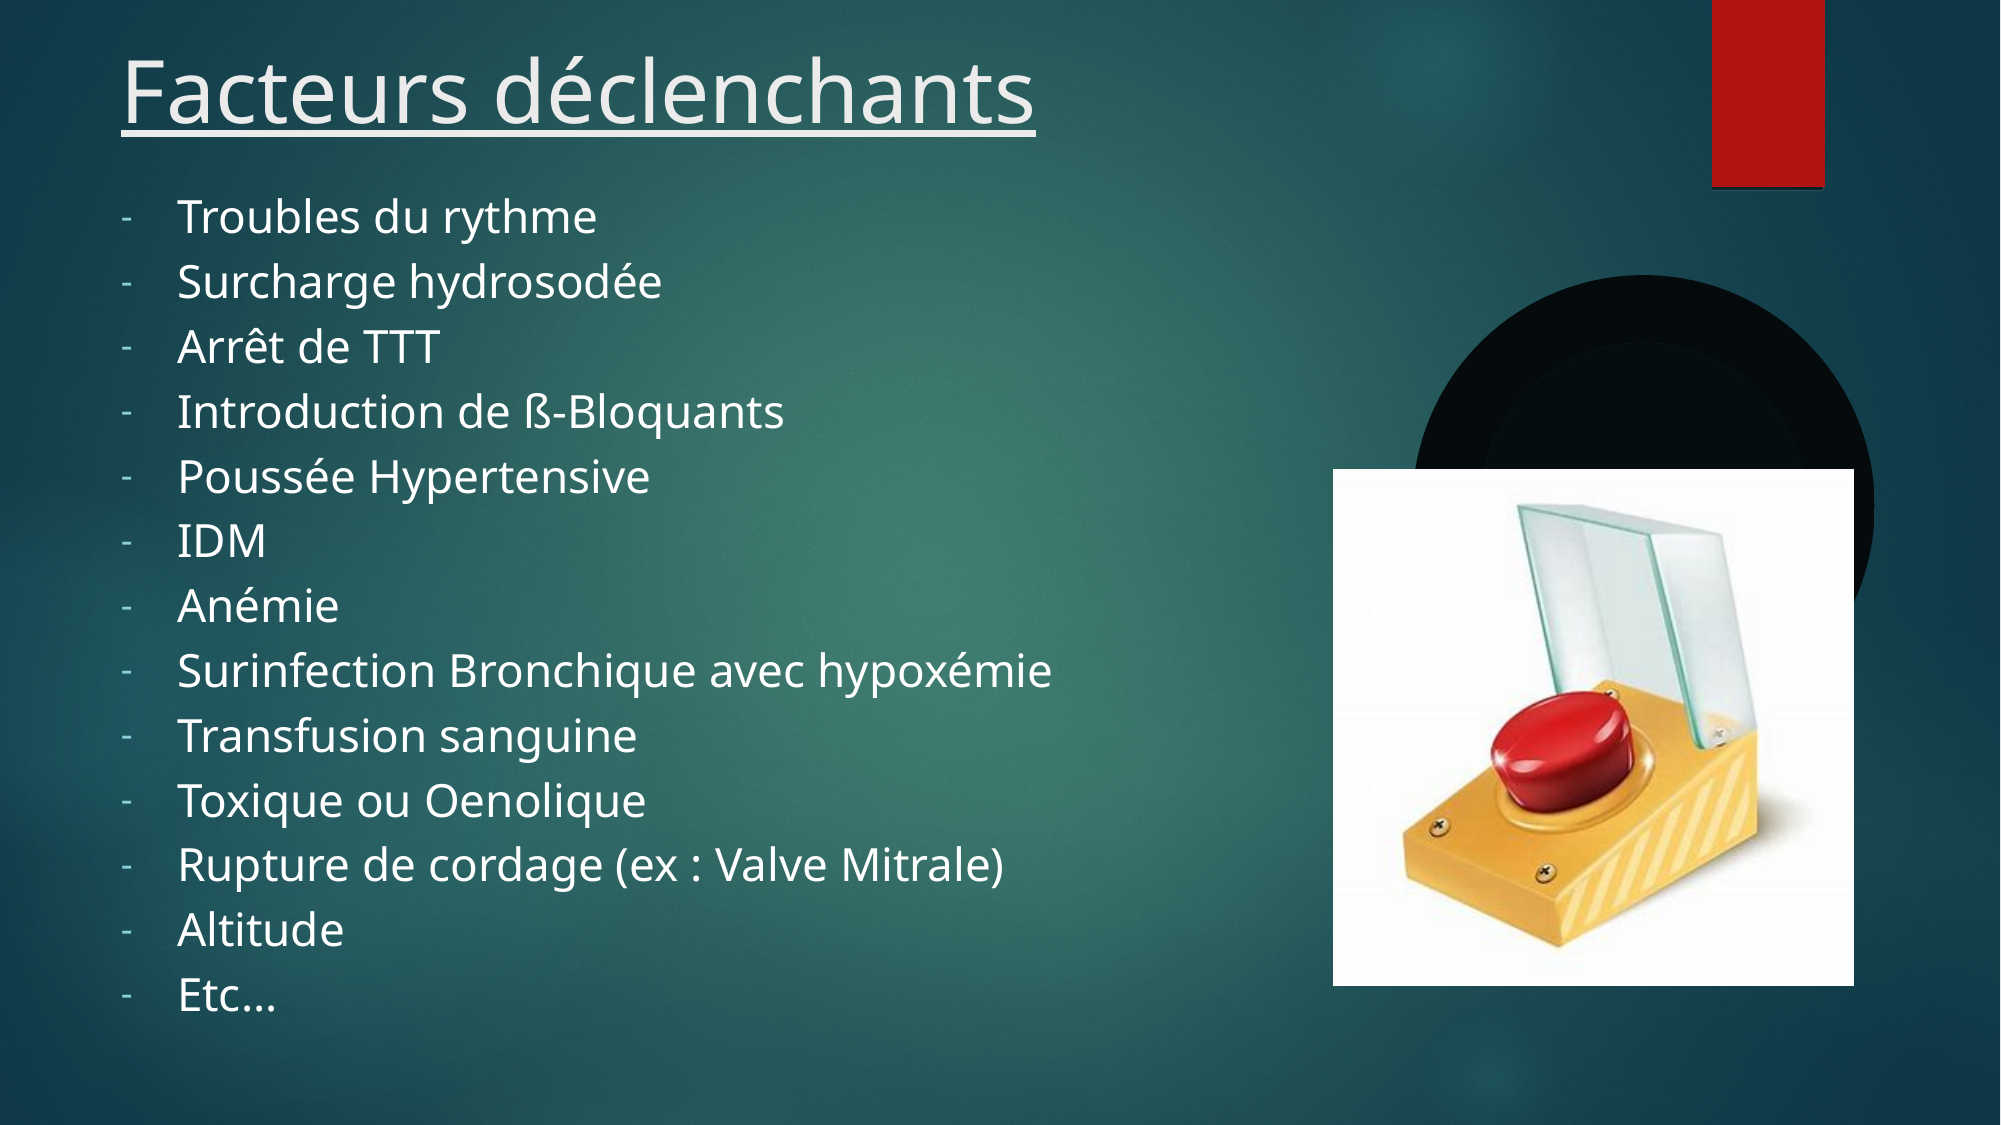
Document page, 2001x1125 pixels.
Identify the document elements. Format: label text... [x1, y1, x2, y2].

picture [1333, 469, 1854, 986]
title Facteurs déclenchants [105, 28, 1649, 172]
list Troubles du rythme Surcharge hydrosodée Arrêt de TTT Introduction de ß-Bloquants Poussée Hypertensive IDM Anémie Surinfection Bronchique avec hypoxémie Transfusion sanguine Toxique ou Oenolique Rupture de cordage (ex : Valve Mitrale) Altitude Etc… [105, 191, 1649, 1097]
